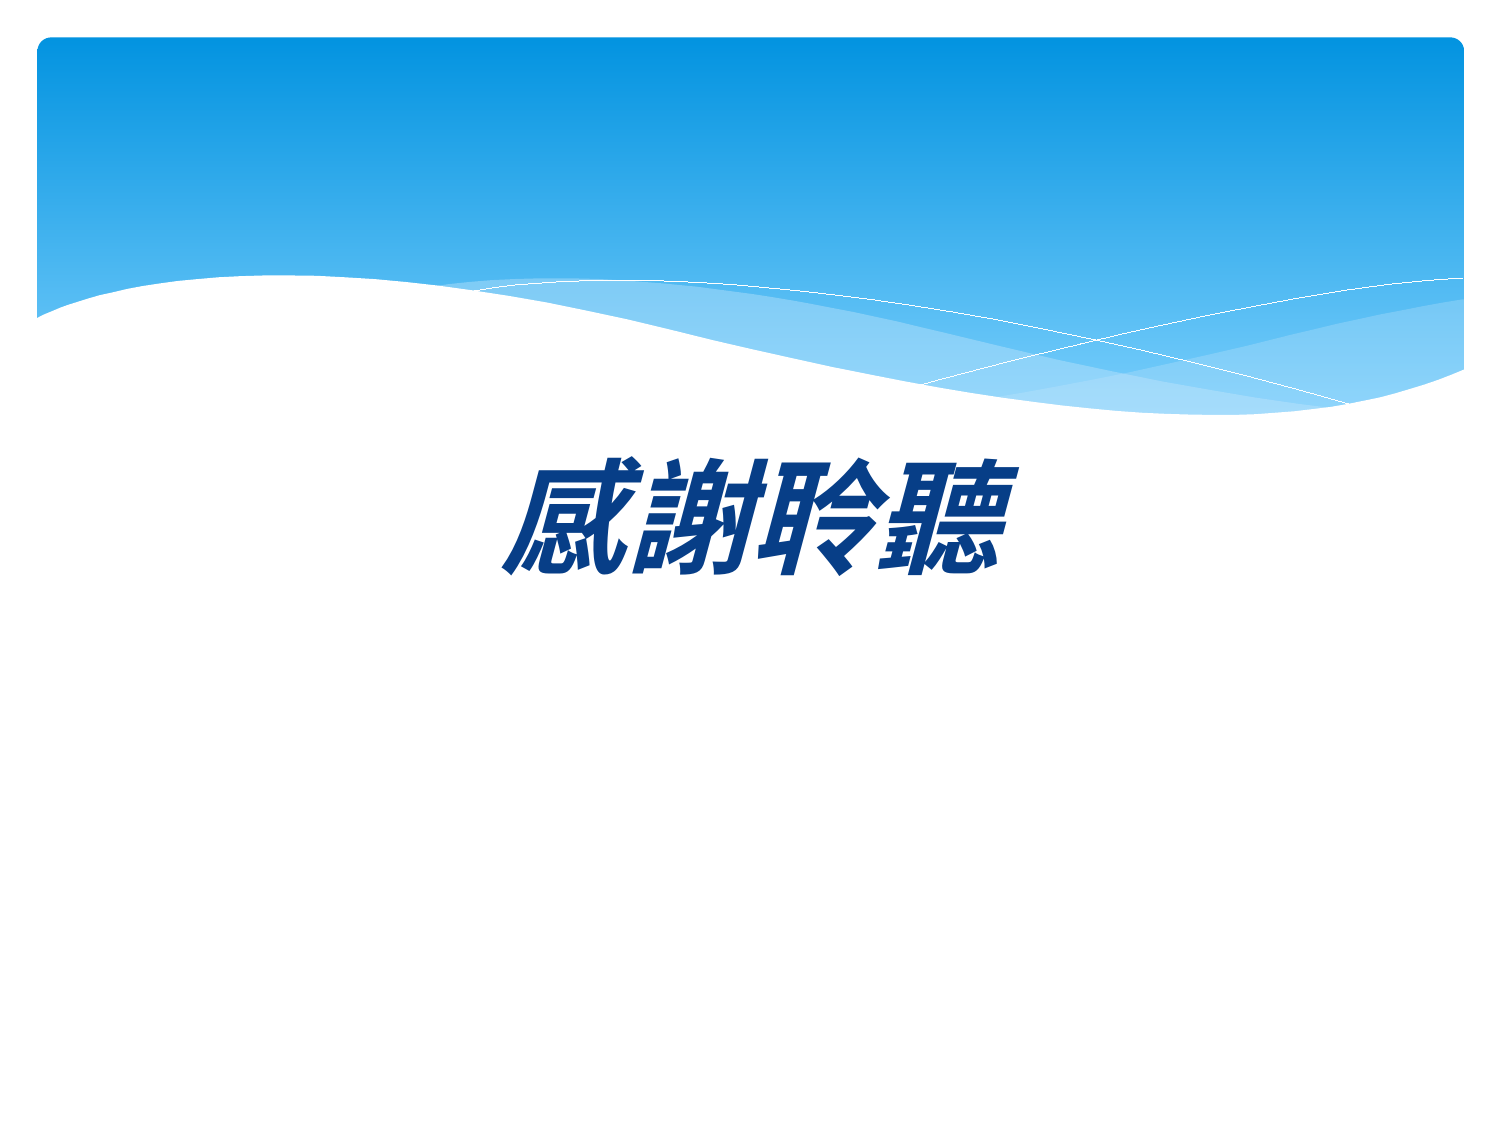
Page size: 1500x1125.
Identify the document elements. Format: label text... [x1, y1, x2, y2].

list 感謝聆聽 [112, 432, 1388, 835]
